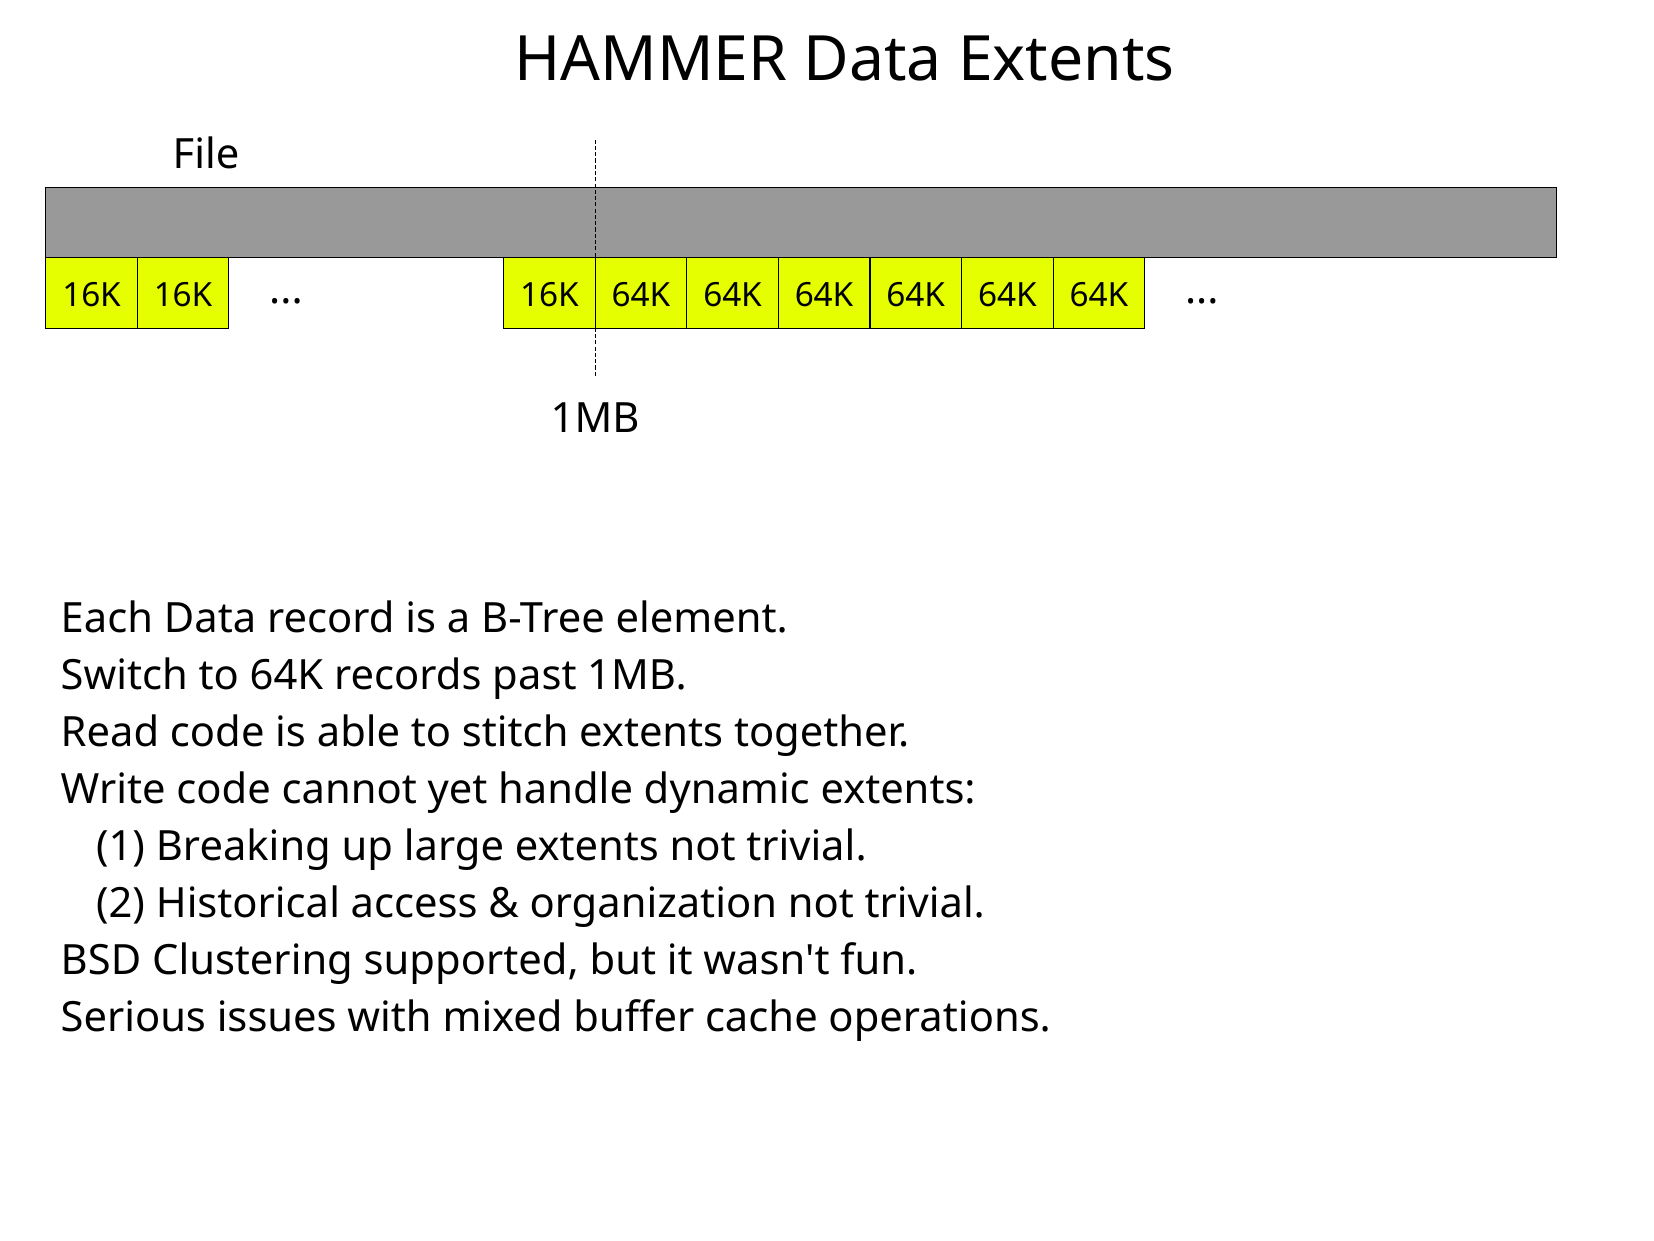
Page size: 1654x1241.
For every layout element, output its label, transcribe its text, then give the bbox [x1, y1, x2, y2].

text_box HAMMER Data Extents [114, 9, 1575, 104]
text_box 64K [870, 257, 961, 329]
text_box [45, 187, 1557, 258]
text_box 64K [778, 257, 870, 329]
text_box 64K [1118, 284, 1126, 303]
text_box ... [1126, 248, 1278, 326]
text_box 64K [1053, 257, 1145, 329]
text_box 1MB [462, 378, 728, 455]
text_box 16K [45, 257, 137, 329]
text_box 64K [595, 257, 686, 329]
text_box ... [210, 248, 362, 326]
text_box 16K [503, 257, 595, 329]
text_box 16K [137, 257, 229, 329]
text_box 64K [961, 257, 1053, 329]
text_box 64K [686, 257, 778, 329]
text_box Each Data record is a B-Tree element. Switch to 64K records past 1MB. Read code is able to stitch extents together. Write code cannot yet handle dynamic extents: (1) Breaking up large extents not trivial. (2) Historical access & organization not trivial. BSD Clustering supported, but it wasn't fun. Serious issues with mixed buffer cache operations. [45, 580, 1137, 1062]
text_box File [27, 108, 385, 197]
text_box 16K [202, 284, 210, 303]
